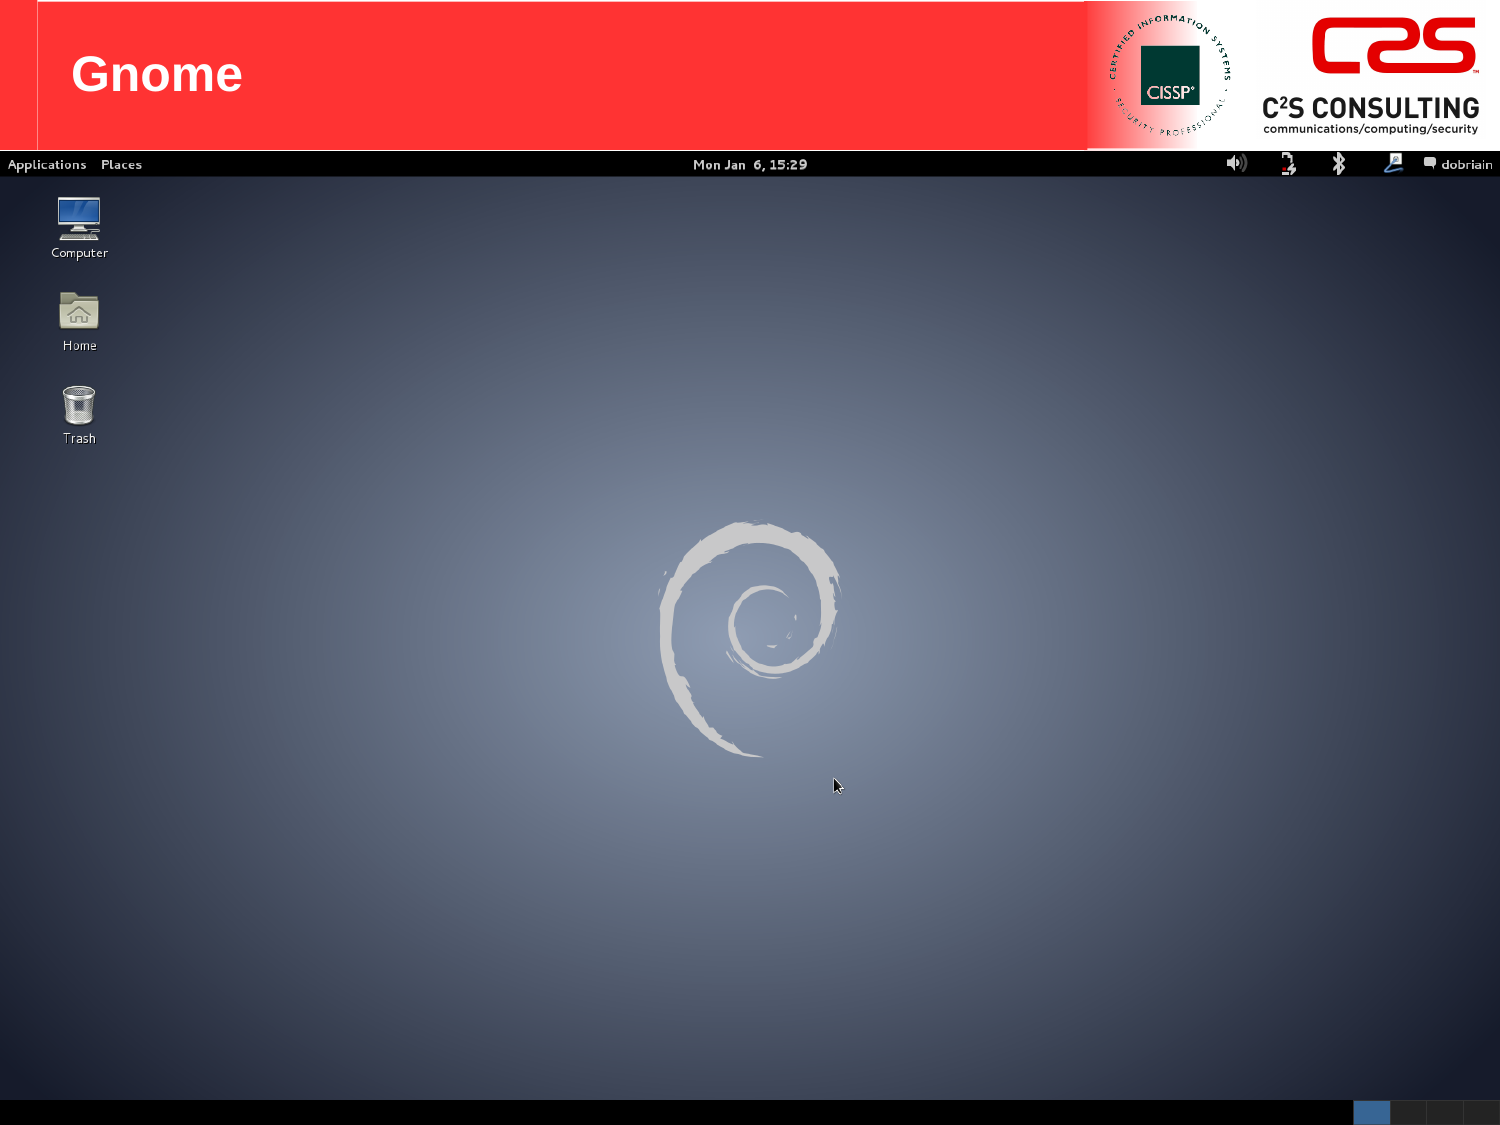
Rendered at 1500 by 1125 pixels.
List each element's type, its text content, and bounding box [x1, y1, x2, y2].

picture [0, 151, 1500, 1125]
picture [1107, 10, 1233, 140]
picture [1256, 0, 1486, 139]
title Gnome [56, 1, 1107, 151]
